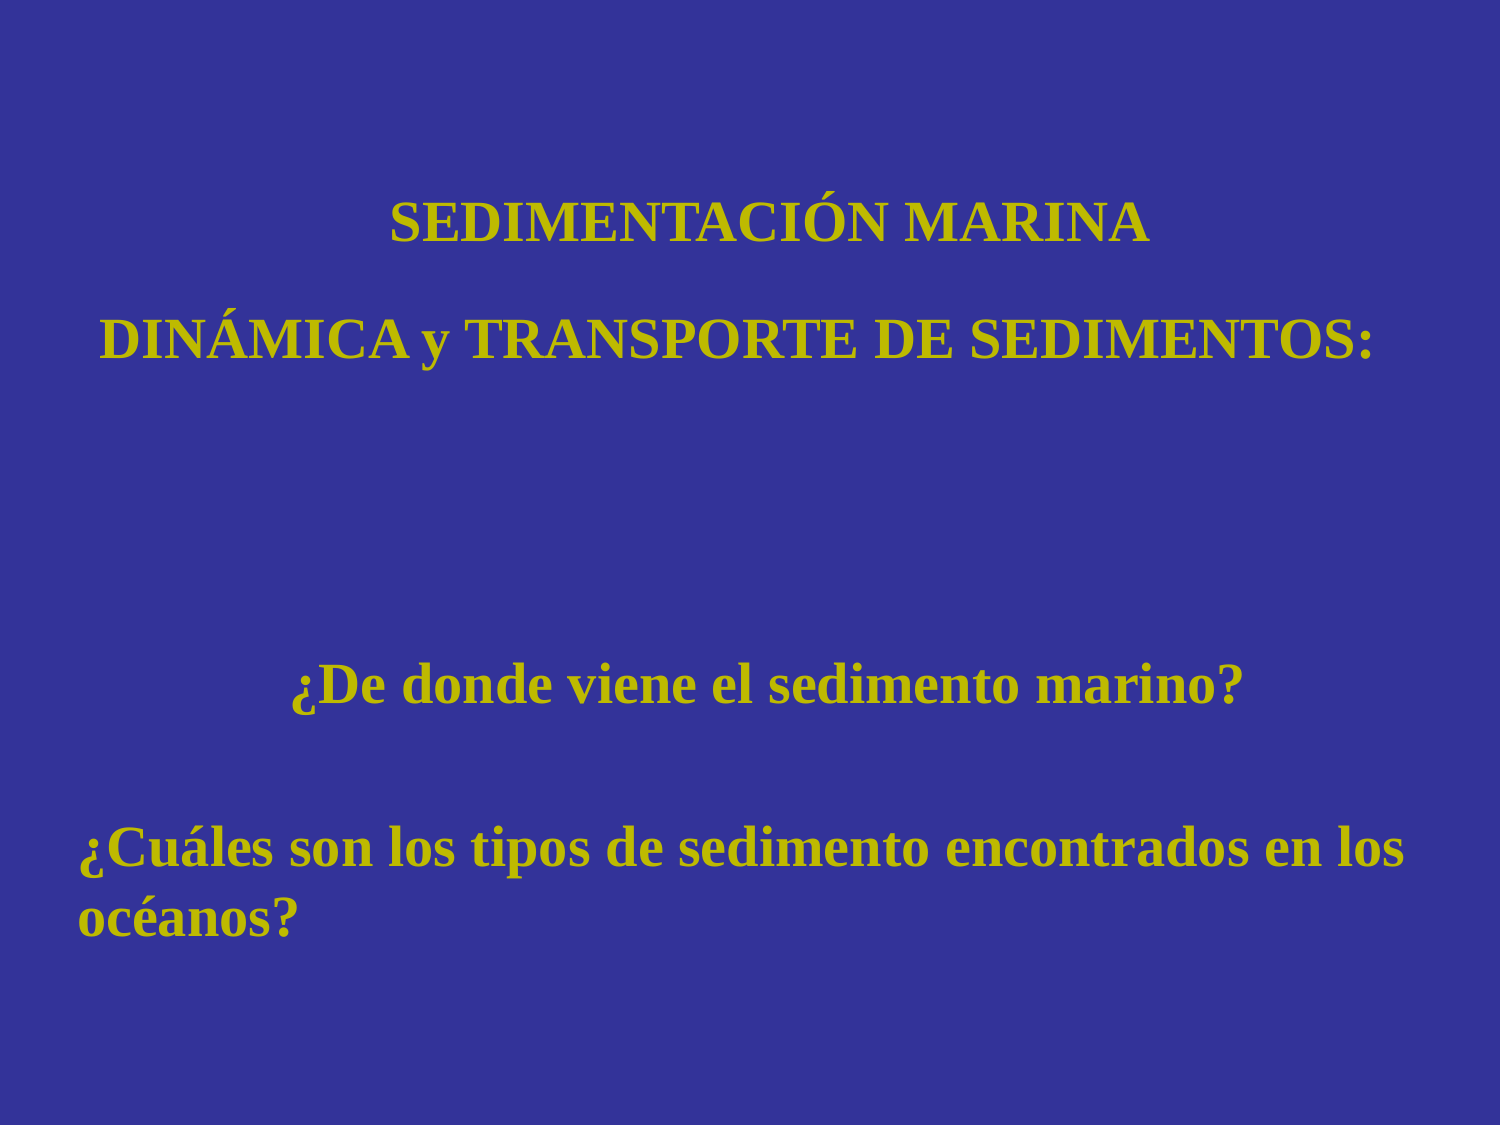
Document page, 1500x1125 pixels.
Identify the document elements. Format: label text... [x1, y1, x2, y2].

text_box DINÁMICA y TRANSPORTE DE SEDIMENTOS: [12, 12, 1392, 378]
text_box ¿Cuáles son los tipos de sedimento encontrados en los océanos? [62, 799, 1500, 956]
text_box SEDIMENTACIÓN MARINA [375, 174, 1166, 261]
text_box ¿De donde viene el sedimento marino? [274, 637, 1262, 723]
